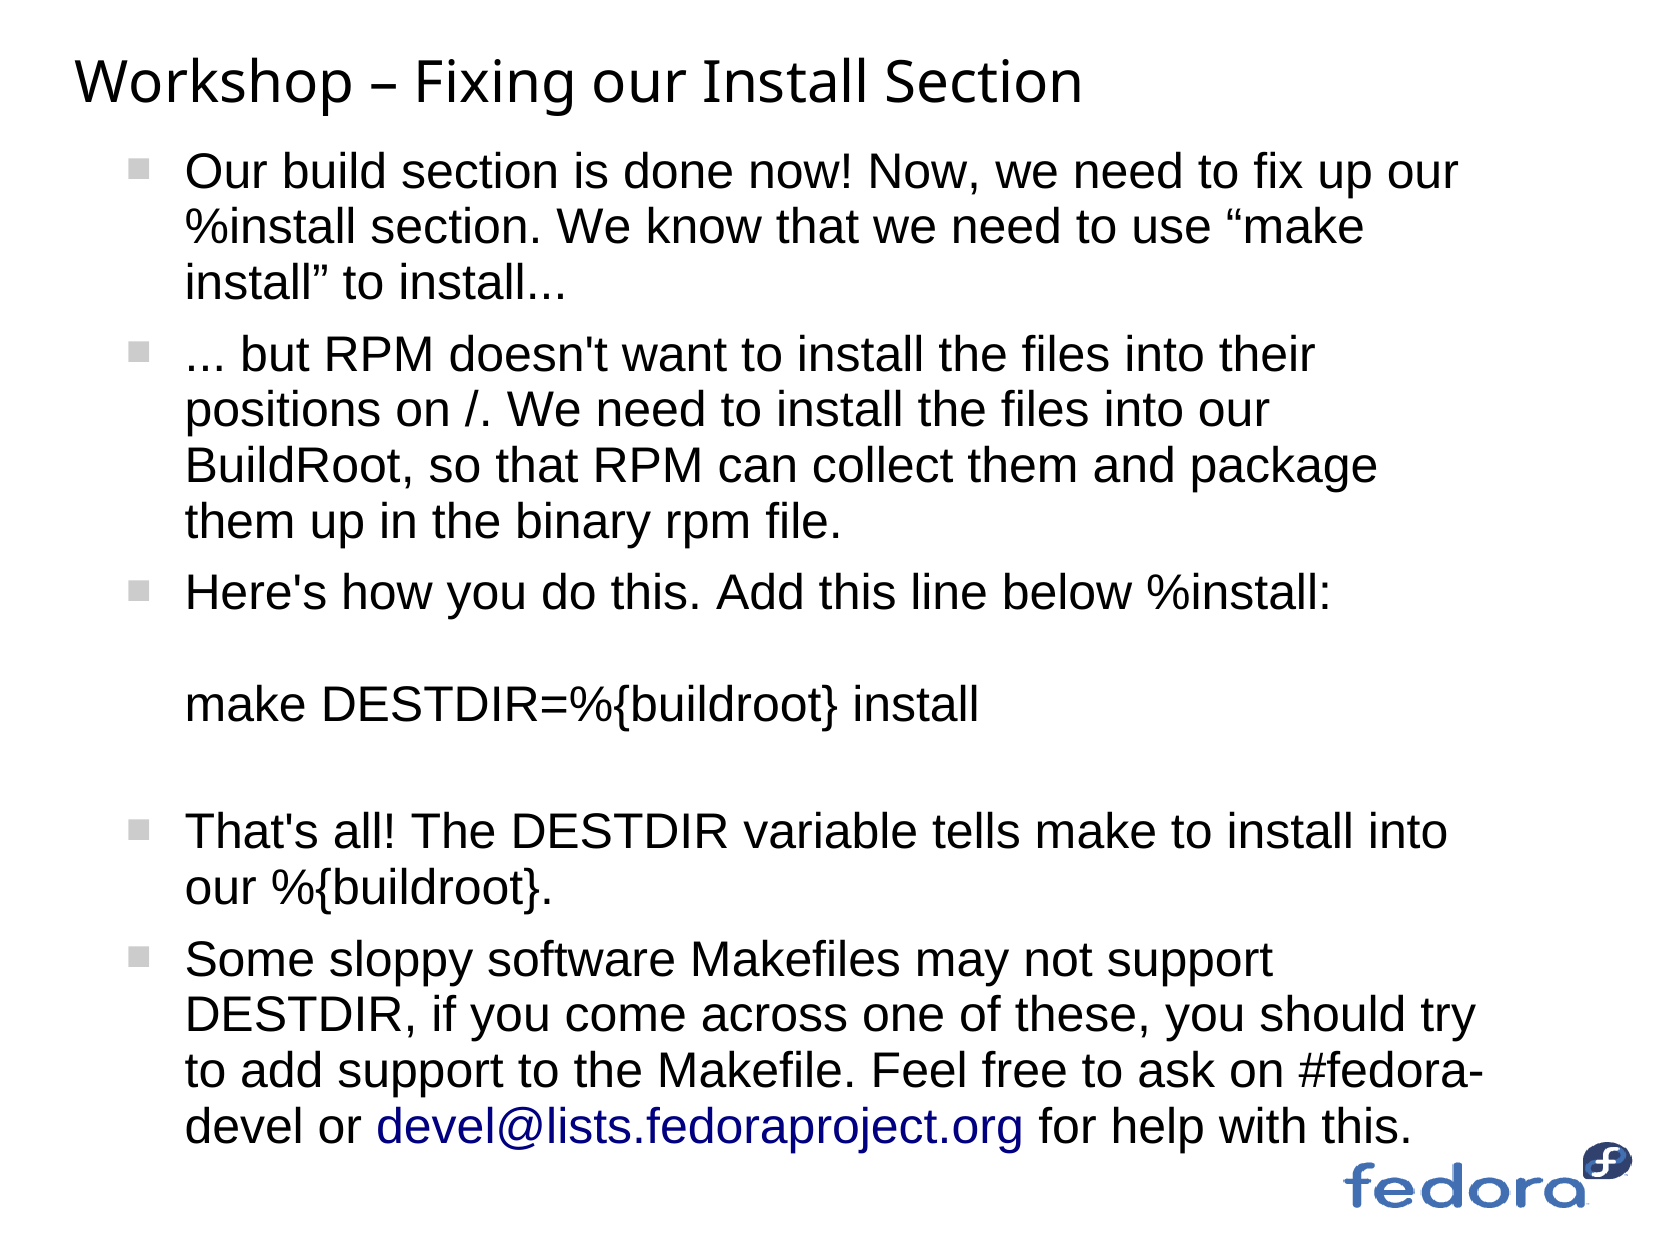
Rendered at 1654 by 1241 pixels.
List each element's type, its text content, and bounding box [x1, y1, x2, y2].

list Our build section is done now! Now, we need to fix up our %install section. We know that we need to use “make install” to install... ... but RPM doesn't want to install the files into their positions on /. We need to install the files into our BuildRoot, so that RPM can collect them and package them up in the binary rpm file. Here's how you do this. Add this line below %install: make DESTDIR=%{buildroot} install That's all! The DESTDIR variable tells make to install into our %{buildroot}. Some sloppy software Makefiles may not support DESTDIR, if you come across one of these, you should try to add support to the Makefile. Feel free to ask on #fedora-devel or devel@lists.fedoraproject.org for help with this. [72, 142, 1496, 1154]
picture [1332, 1124, 1651, 1227]
title Workshop – Fixing our Install Section [74, 20, 1506, 139]
